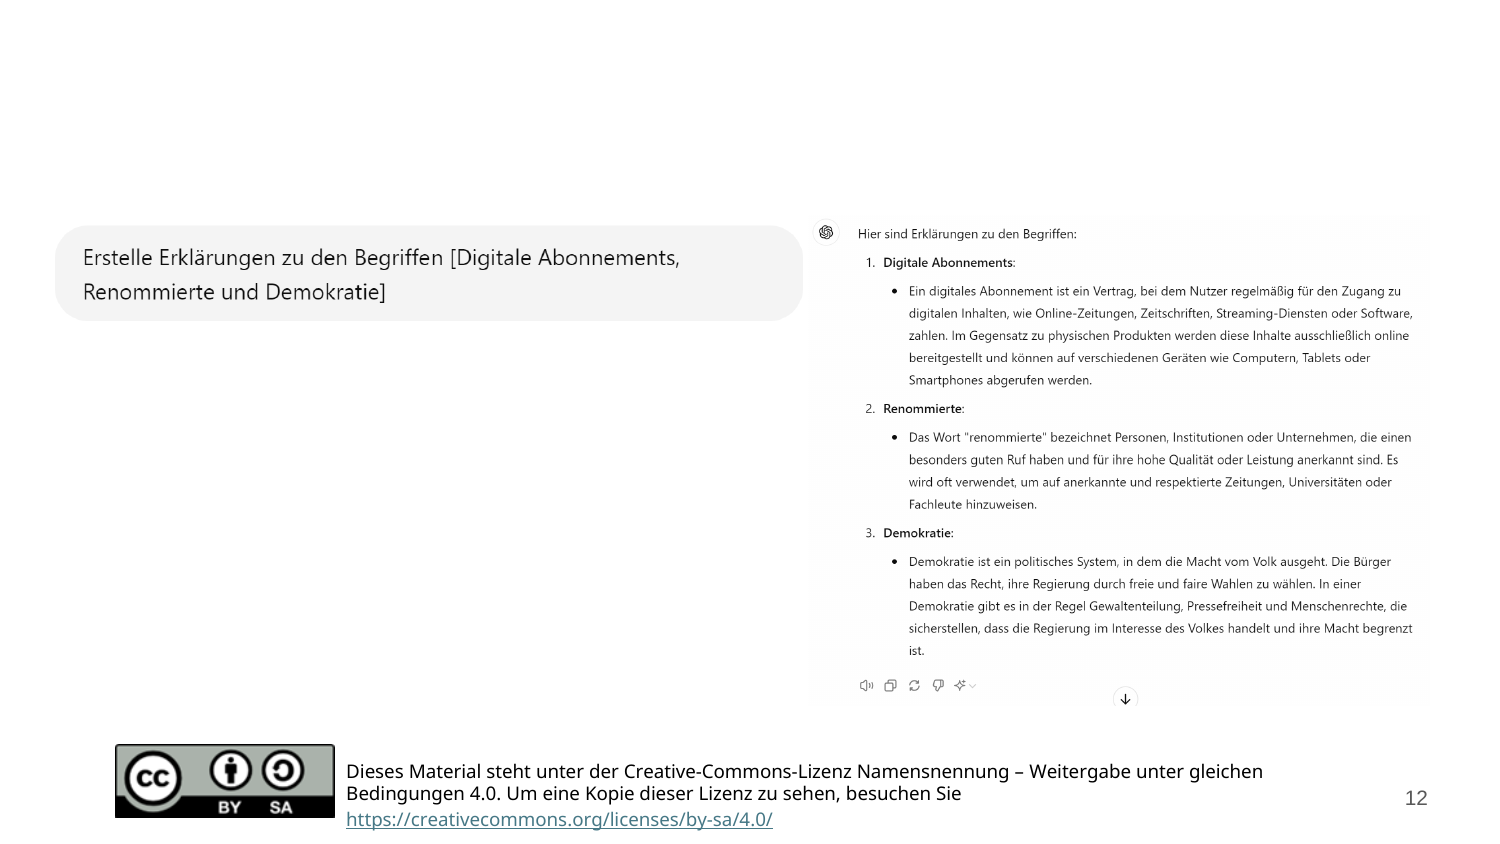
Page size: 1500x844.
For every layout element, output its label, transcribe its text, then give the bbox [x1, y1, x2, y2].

picture [115, 745, 335, 818]
text_box [1389, 764, 1480, 830]
picture [51, 215, 1430, 707]
text_box Dieses Material steht unter der Creative-Commons-Lizenz Namensnennung – Weitergabe unter gleichen Bedingungen 4.0. Um eine Kopie dieser Lizenz zu sehen, besuchen Sie https://creativecommons.org/licenses/by-sa/4.0/ [331, 744, 1401, 820]
